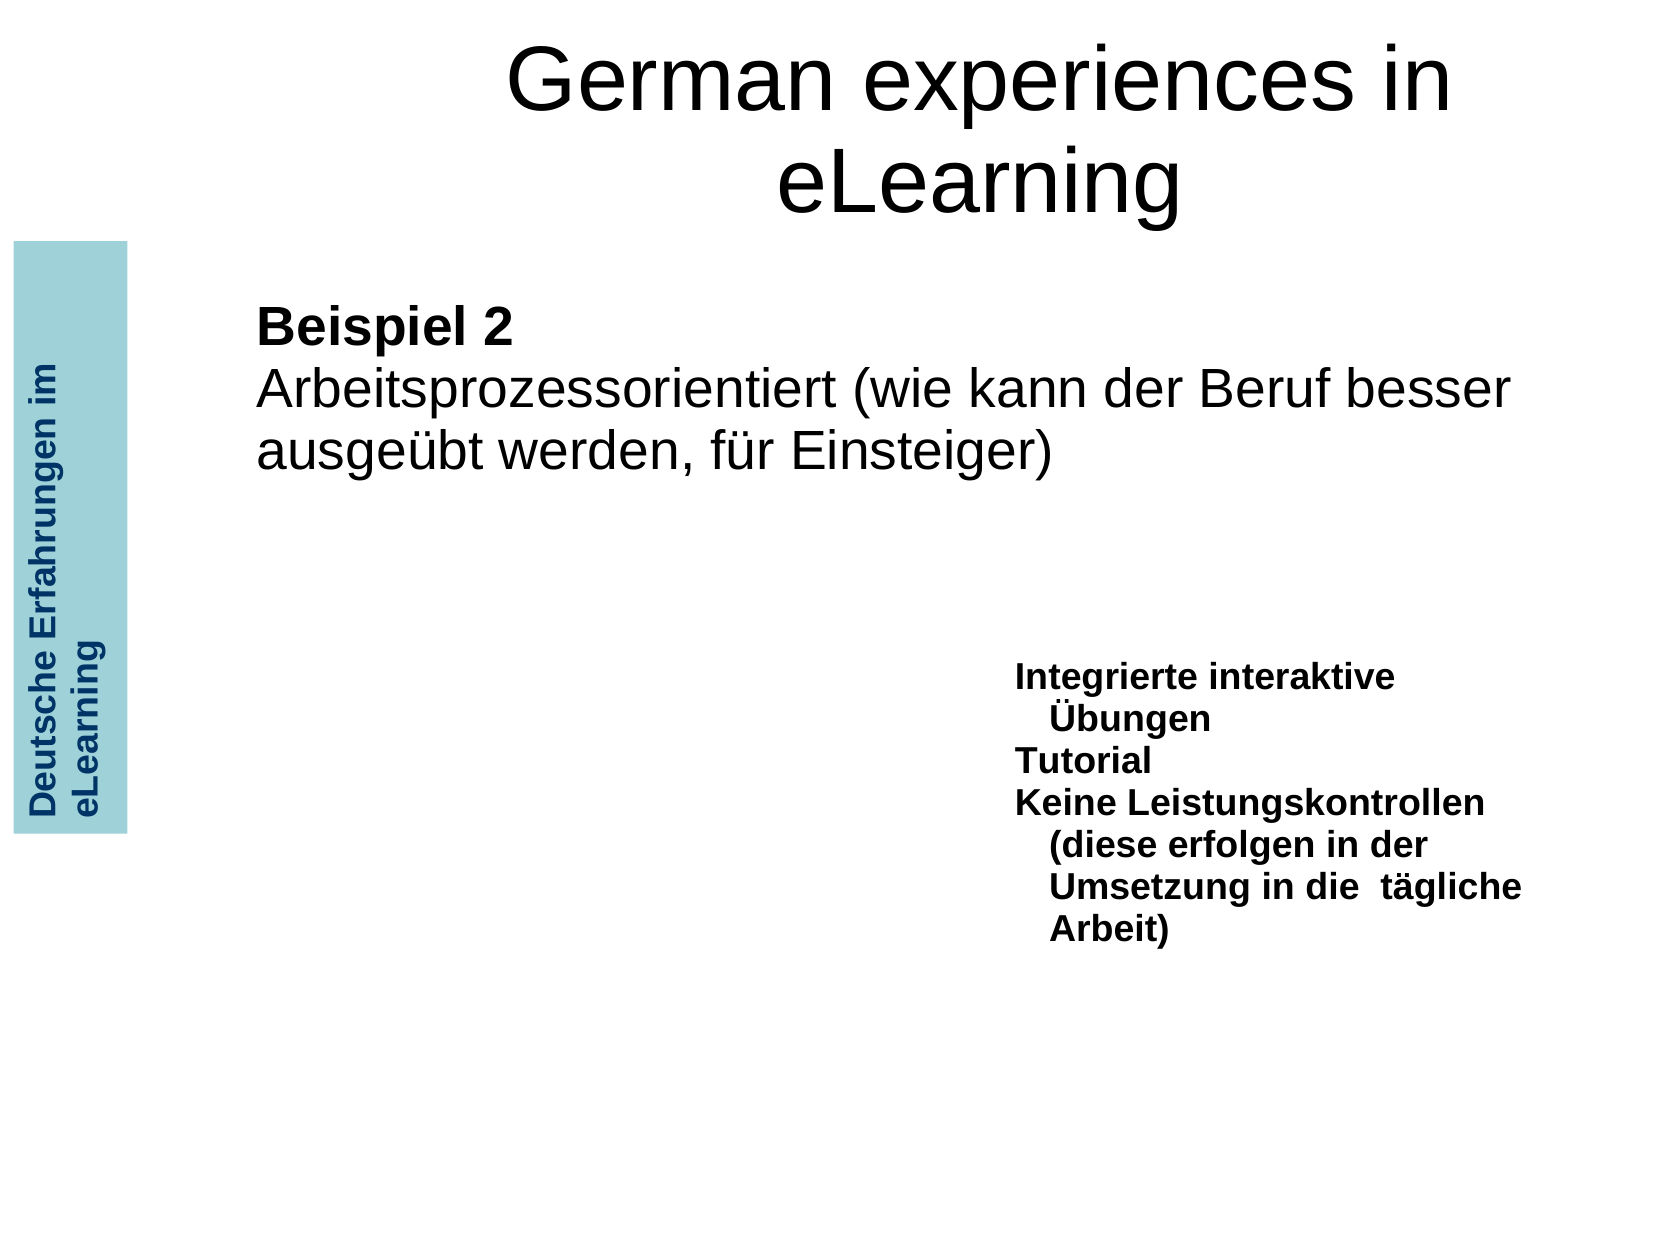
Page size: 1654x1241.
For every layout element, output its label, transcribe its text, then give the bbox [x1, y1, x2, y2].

text_box Integrierte interaktive Übungen Tutorial Keine Leistungskontrollen (diese erfolgen in der Umsetzung in die tägliche Arbeit) [909, 647, 1571, 957]
text_box Deutsche Erfahrungen im eLearning [13, 241, 128, 834]
title German experiences in eLearning [378, 0, 1583, 253]
text_box Beispiel 2 Arbeitsprozessorientiert (wie kann der Beruf besser ausgeübt werden, für Einsteiger) [241, 288, 1648, 489]
